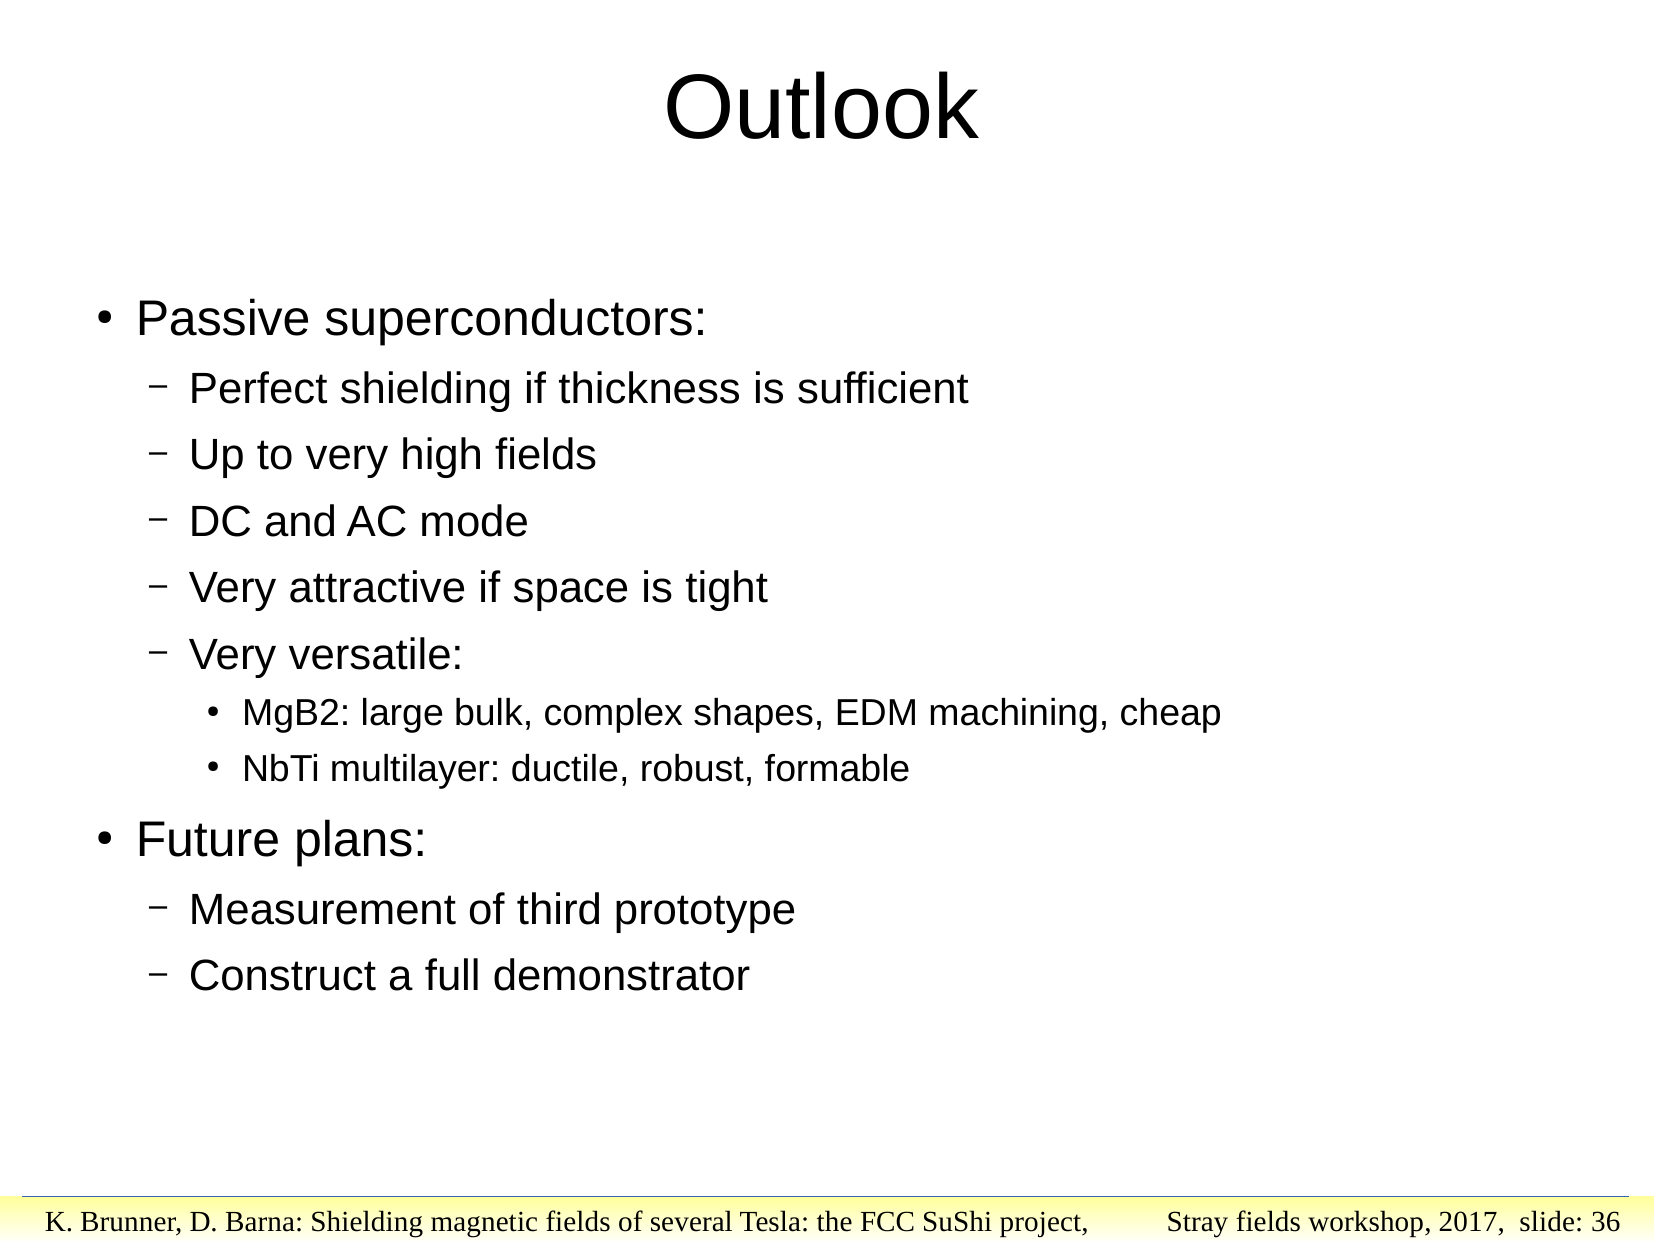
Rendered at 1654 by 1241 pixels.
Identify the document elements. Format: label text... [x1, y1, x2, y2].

title Outlook [77, 48, 1566, 165]
list Passive superconductors: Perfect shielding if thickness is sufficient Up to very high fields DC and AC mode Very attractive if space is tight Very versatile: MgB2: large bulk, complex shapes, EDM machining, cheap NbTi multilayer: ductile, robust, formable Future plans: Measurement of third prototype Construct a full demonstrator [82, 290, 1571, 1010]
